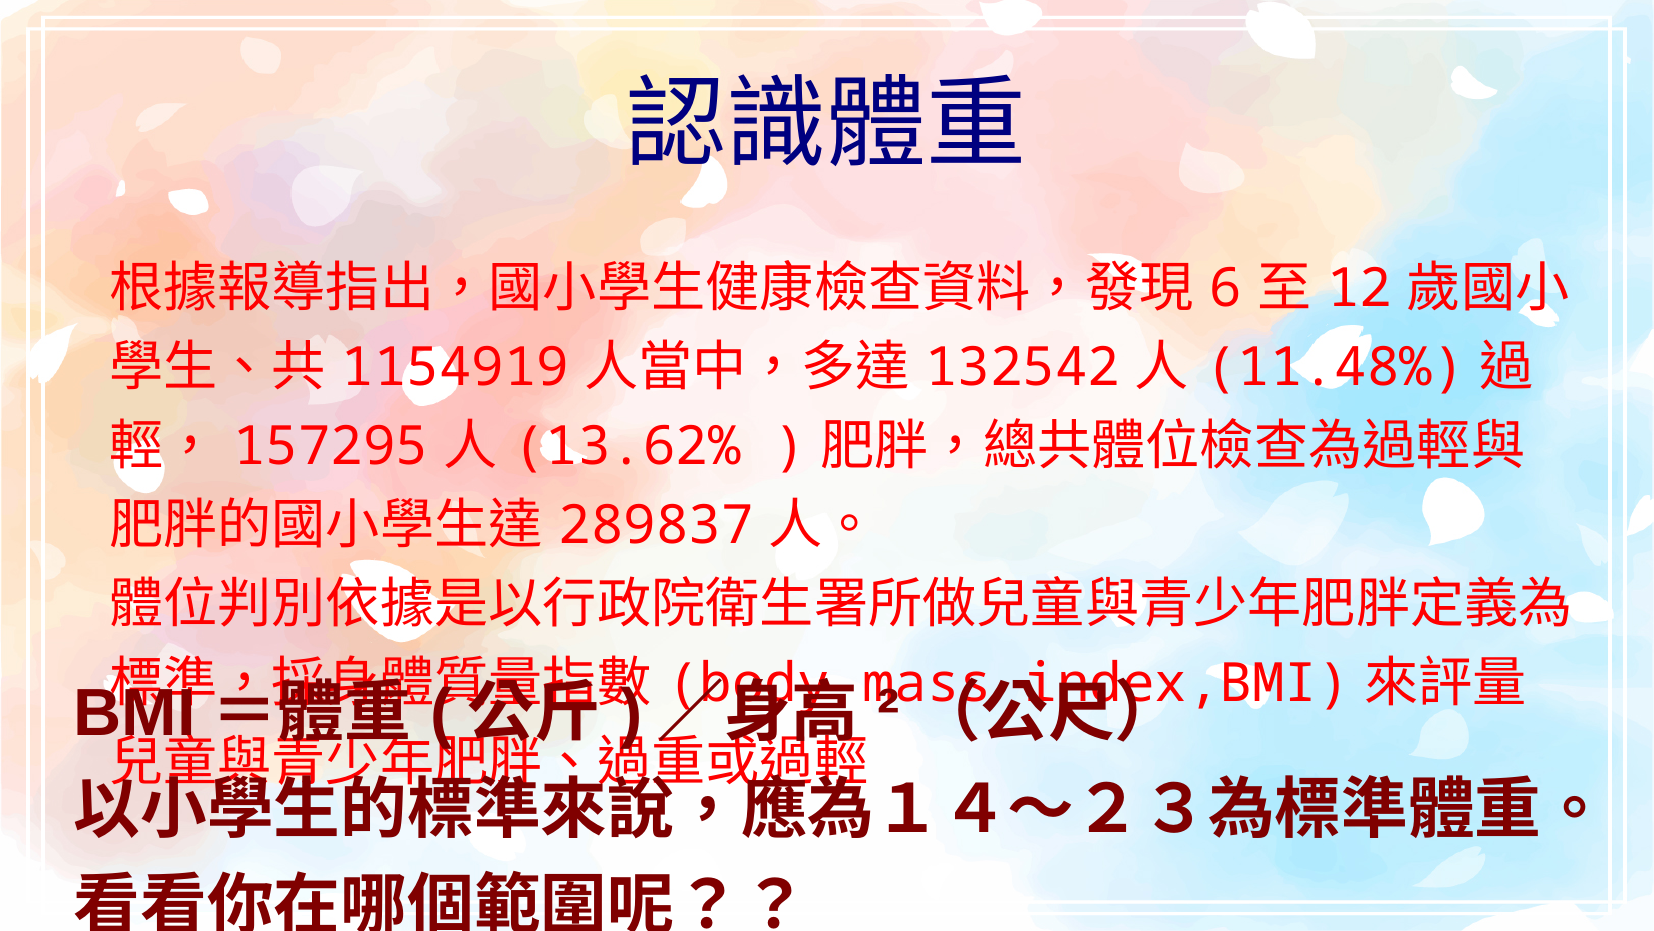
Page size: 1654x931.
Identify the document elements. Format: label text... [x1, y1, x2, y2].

picture [0, 0, 1654, 931]
text_box BMI＝體重(公斤)／身高²（公尺） 以小學生的標準來說，應為１４～２３為標準體重。 看看你在哪個範圍呢？？ [59, 650, 1630, 931]
text_box 根據報導指出，國小學生健康檢查資料，發現6至12歲國小學生、共1154919人當中，多達132542人(11.48%)過輕，157295人(13.62% )肥胖，總共體位檢查為過輕與肥胖的國小學生達289837人。 體位判別依據是以行政院衛生署所做兒童與青少年肥胖定義為標準，採身體質量指數(body mass index,BMI)來評量兒童與青少年肥胖、過重或過輕 [94, 236, 1595, 631]
title 認識體重 [82, 37, 1571, 193]
